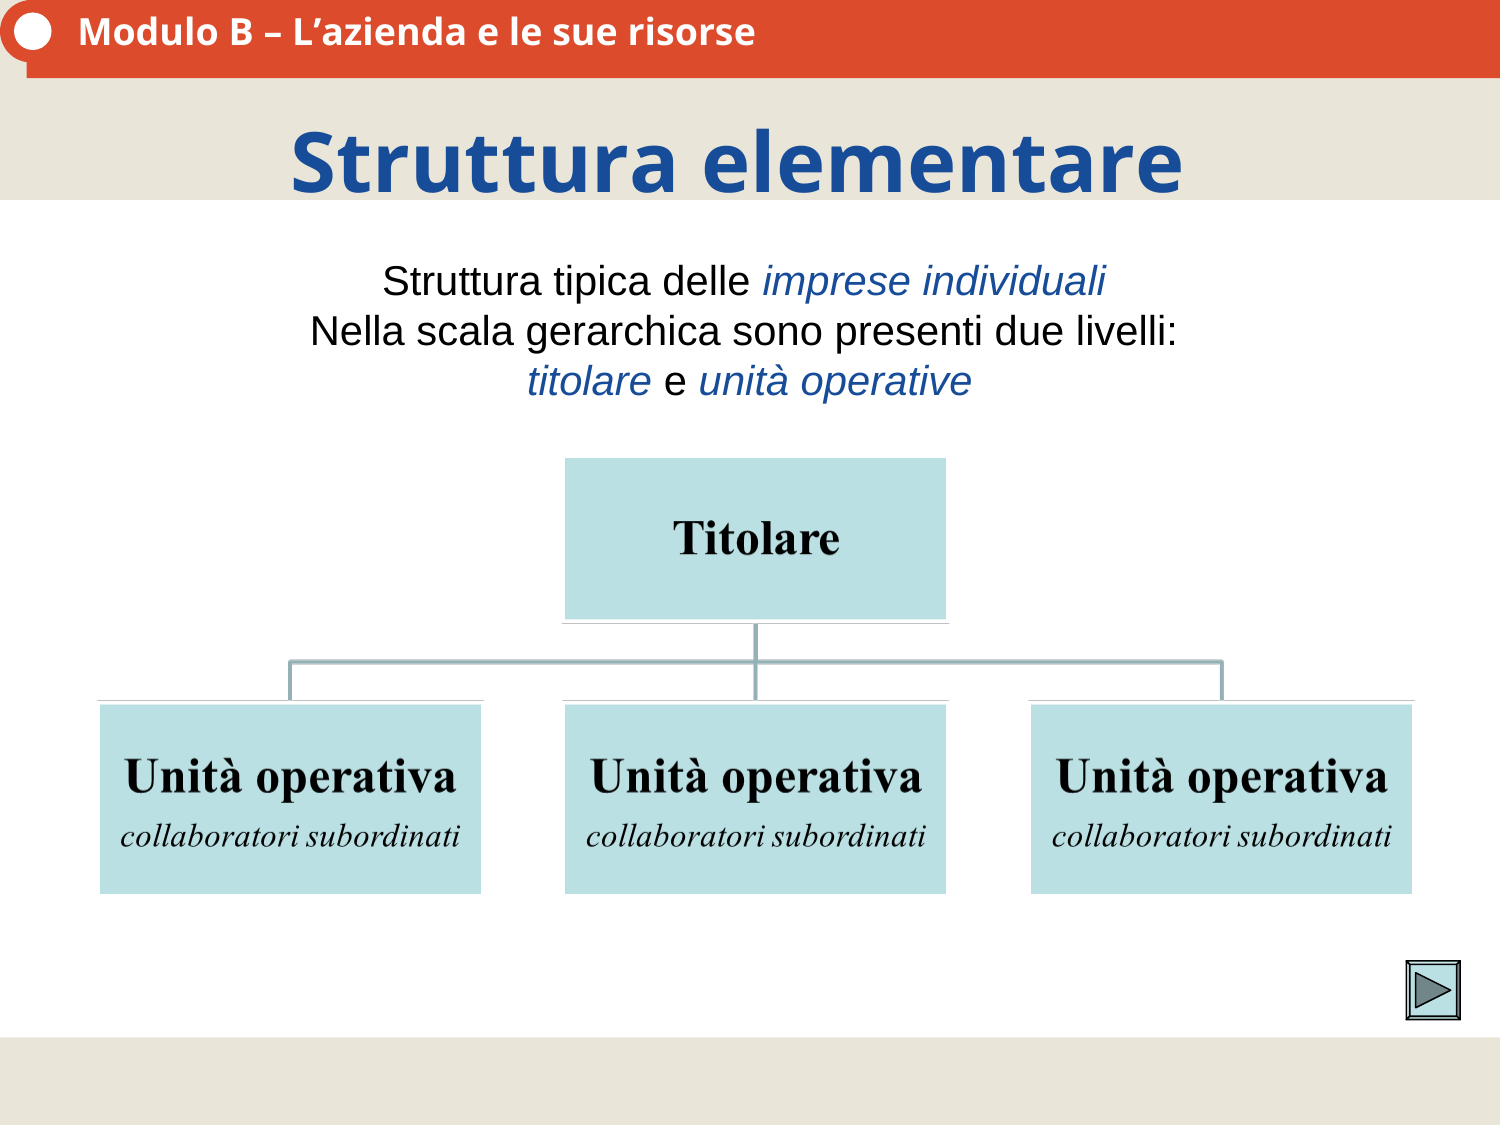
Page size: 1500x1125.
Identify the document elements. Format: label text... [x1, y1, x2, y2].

text_box [1407, 960, 1461, 1020]
title Struttura elementare [100, 90, 1376, 228]
text_box Struttura tipica delle imprese individuali Nella scala gerarchica sono presenti due livelli: titolare e unità operative [210, 246, 1278, 412]
picture [82, 454, 1430, 898]
